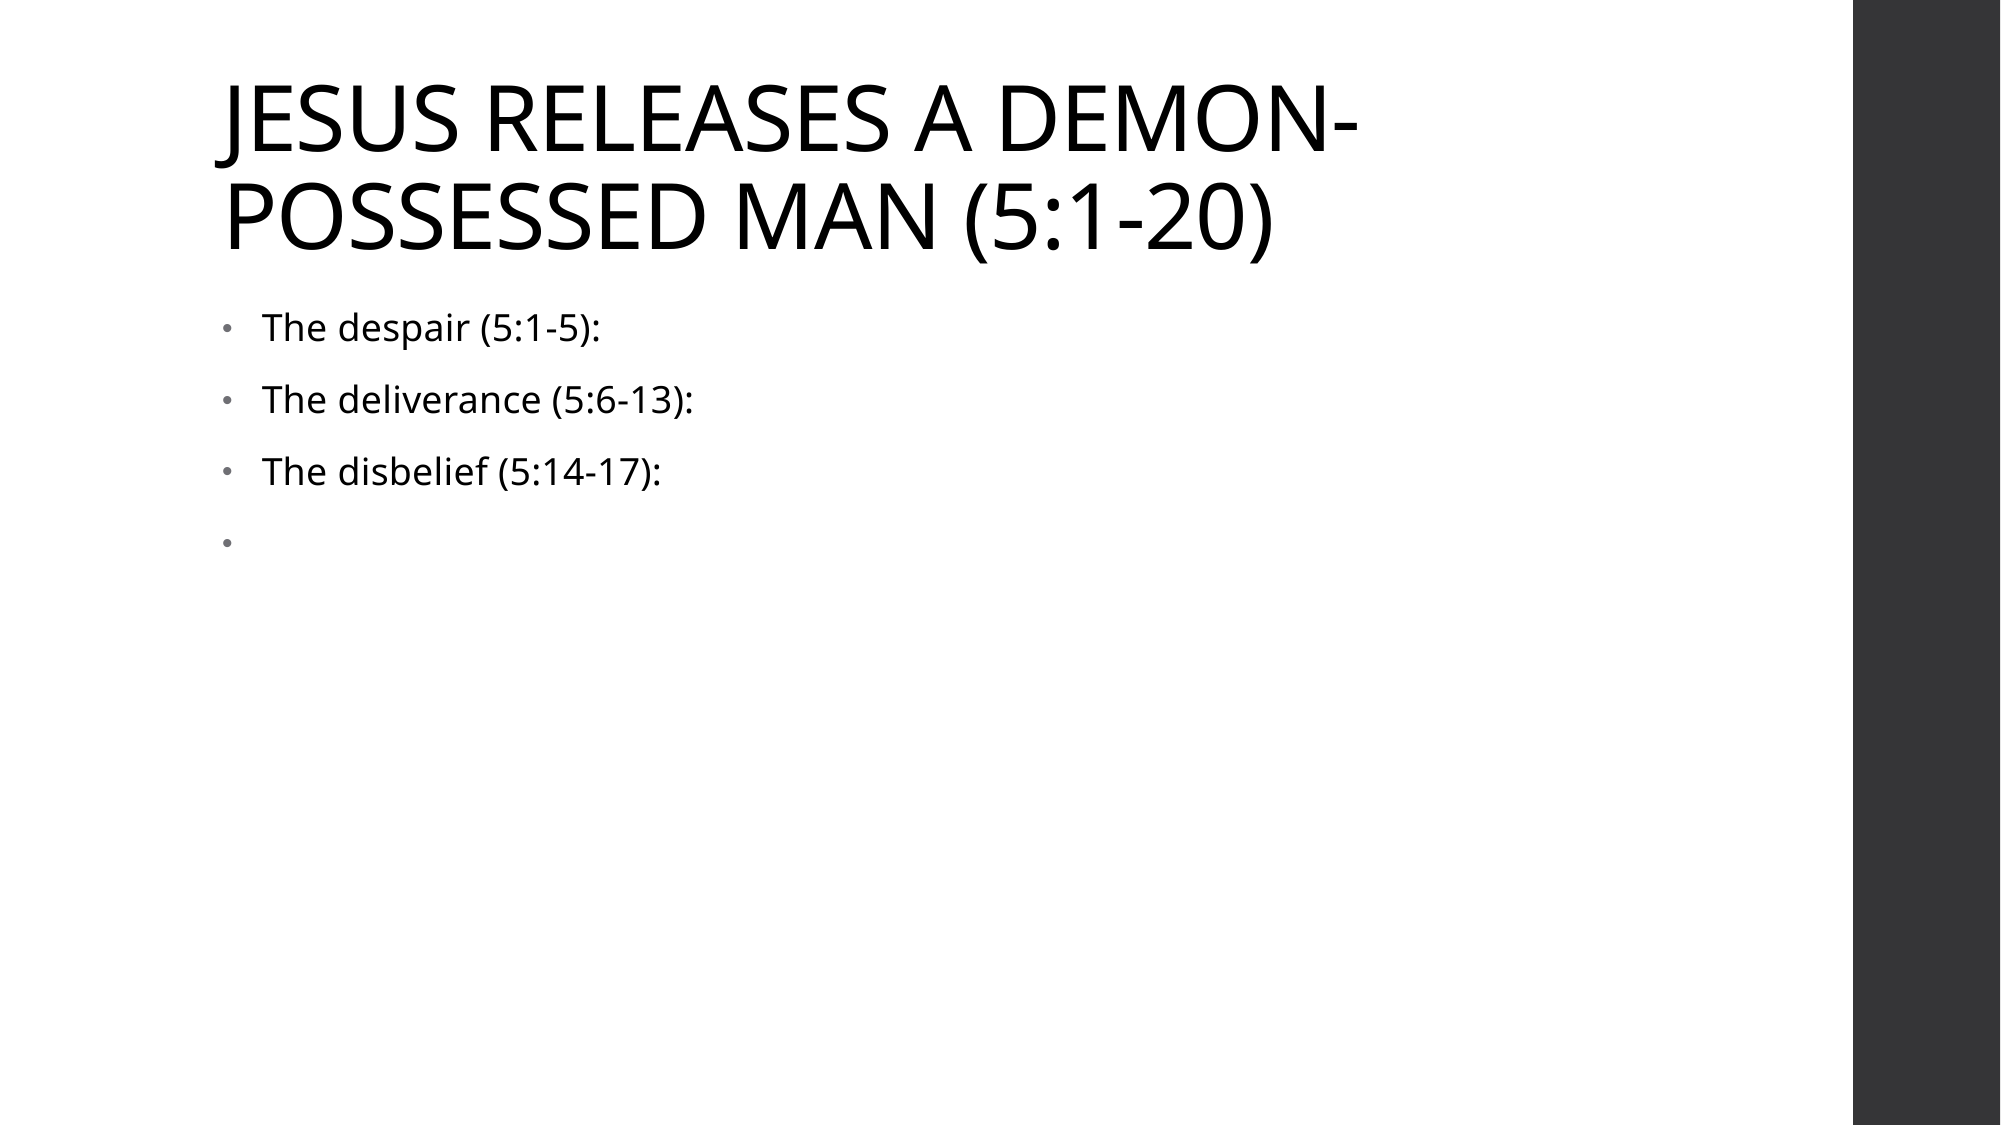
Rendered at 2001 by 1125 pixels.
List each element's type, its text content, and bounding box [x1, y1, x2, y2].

list The despair (5:1-5): The deliverance (5:6-13): The disbelief (5:14-17): [206, 299, 1617, 1014]
title JESUS RELEASES A DEMON-POSSESSED MAN (5:1-20) [206, 60, 1797, 278]
